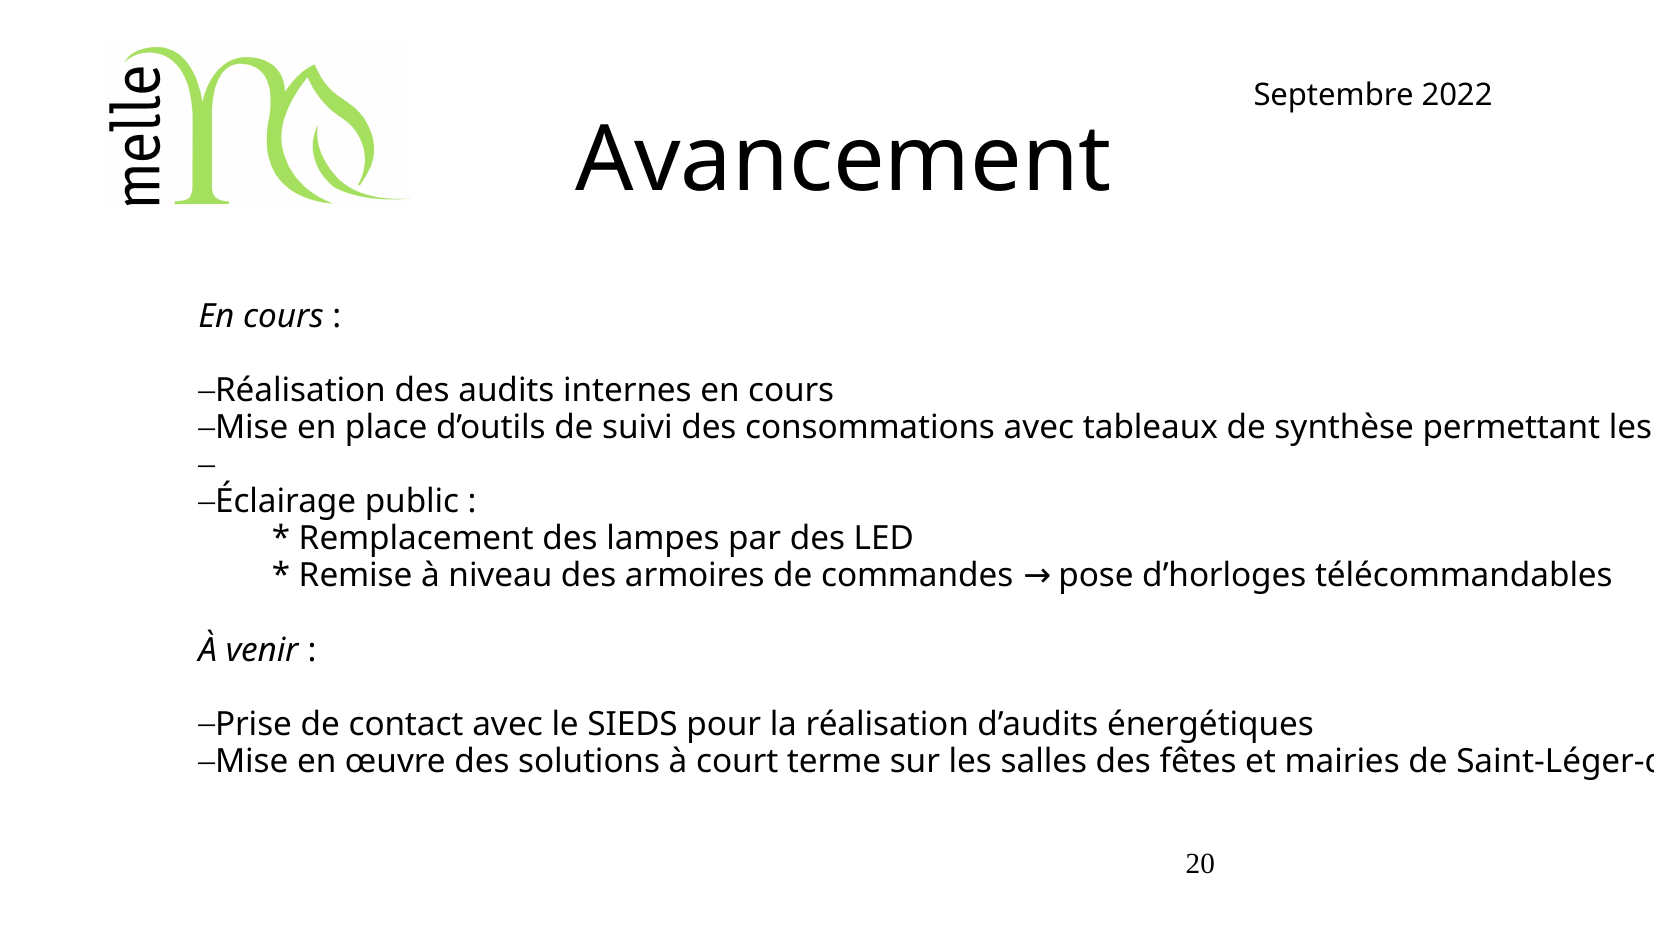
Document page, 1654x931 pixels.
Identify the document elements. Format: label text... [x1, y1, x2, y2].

text_box Septembre 2022 [1238, 66, 1583, 120]
text_box [1185, 847, 1570, 911]
picture [106, 41, 411, 211]
text_box En cours : Réalisation des audits internes en cours Mise en place d’outils de suivi des consommations avec tableaux de synthèse permettant les comparaison en cours de réalisation Éclairage public : * Remplacement des lampes par des LED * Remise à niveau des armoires de commandes → pose d’horloges télécommandables À venir : Prise de contact avec le SIEDS pour la réalisation d’audits énergétiques Mise en œuvre des solutions à court terme sur les salles des fêtes et mairies de Saint-Léger-de-la-Martinière et Saint-Martin-lès-Melle [183, 290, 1525, 897]
title Avancement [177, 76, 1511, 232]
